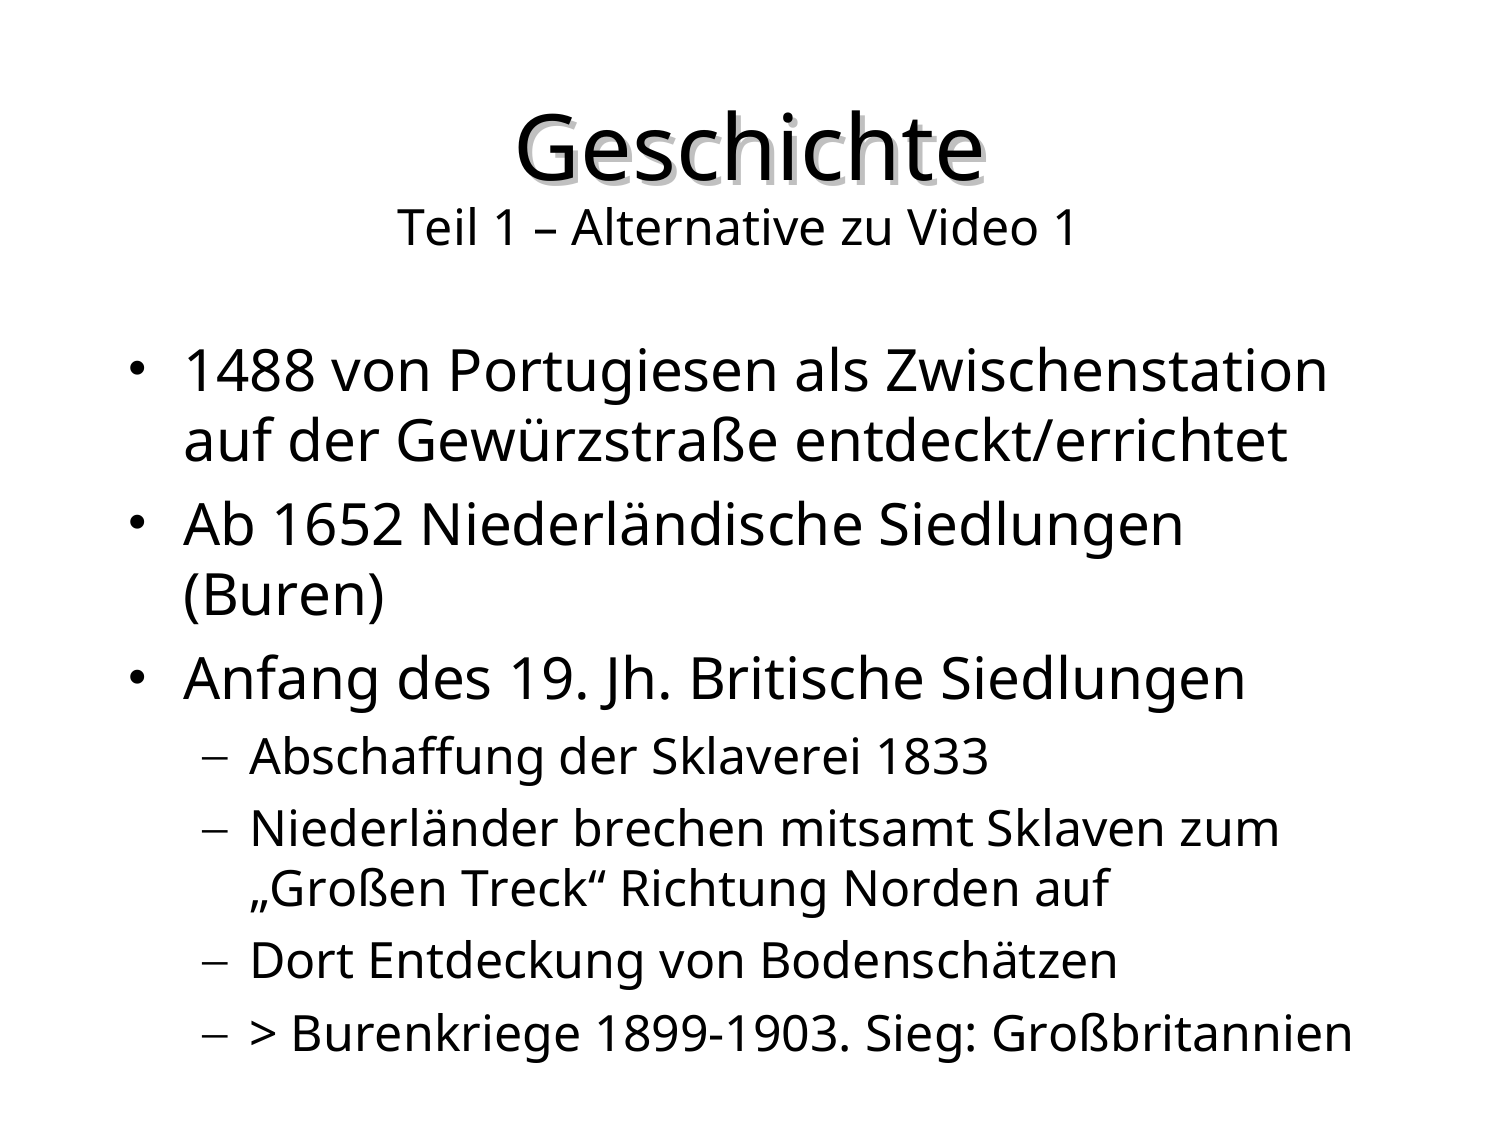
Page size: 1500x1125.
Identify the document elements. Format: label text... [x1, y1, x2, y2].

title Geschichte [112, 49, 1388, 238]
text_box Teil 1 – Alternative zu Video 1 [382, 187, 1097, 263]
list 1488 von Portugiesen als Zwischenstation auf der Gewürzstraße entdeckt/errichtet Ab 1652 Niederländische Siedlungen (Buren) Anfang des 19. Jh. Britische Siedlungen Abschaffung der Sklaverei 1833 Niederländer brechen mitsamt Sklaven zum „Großen Treck“ Richtung Norden auf Dort Entdeckung von Bodenschätzen > Burenkriege 1899-1903. Sieg: Großbritannien [112, 324, 1388, 1001]
